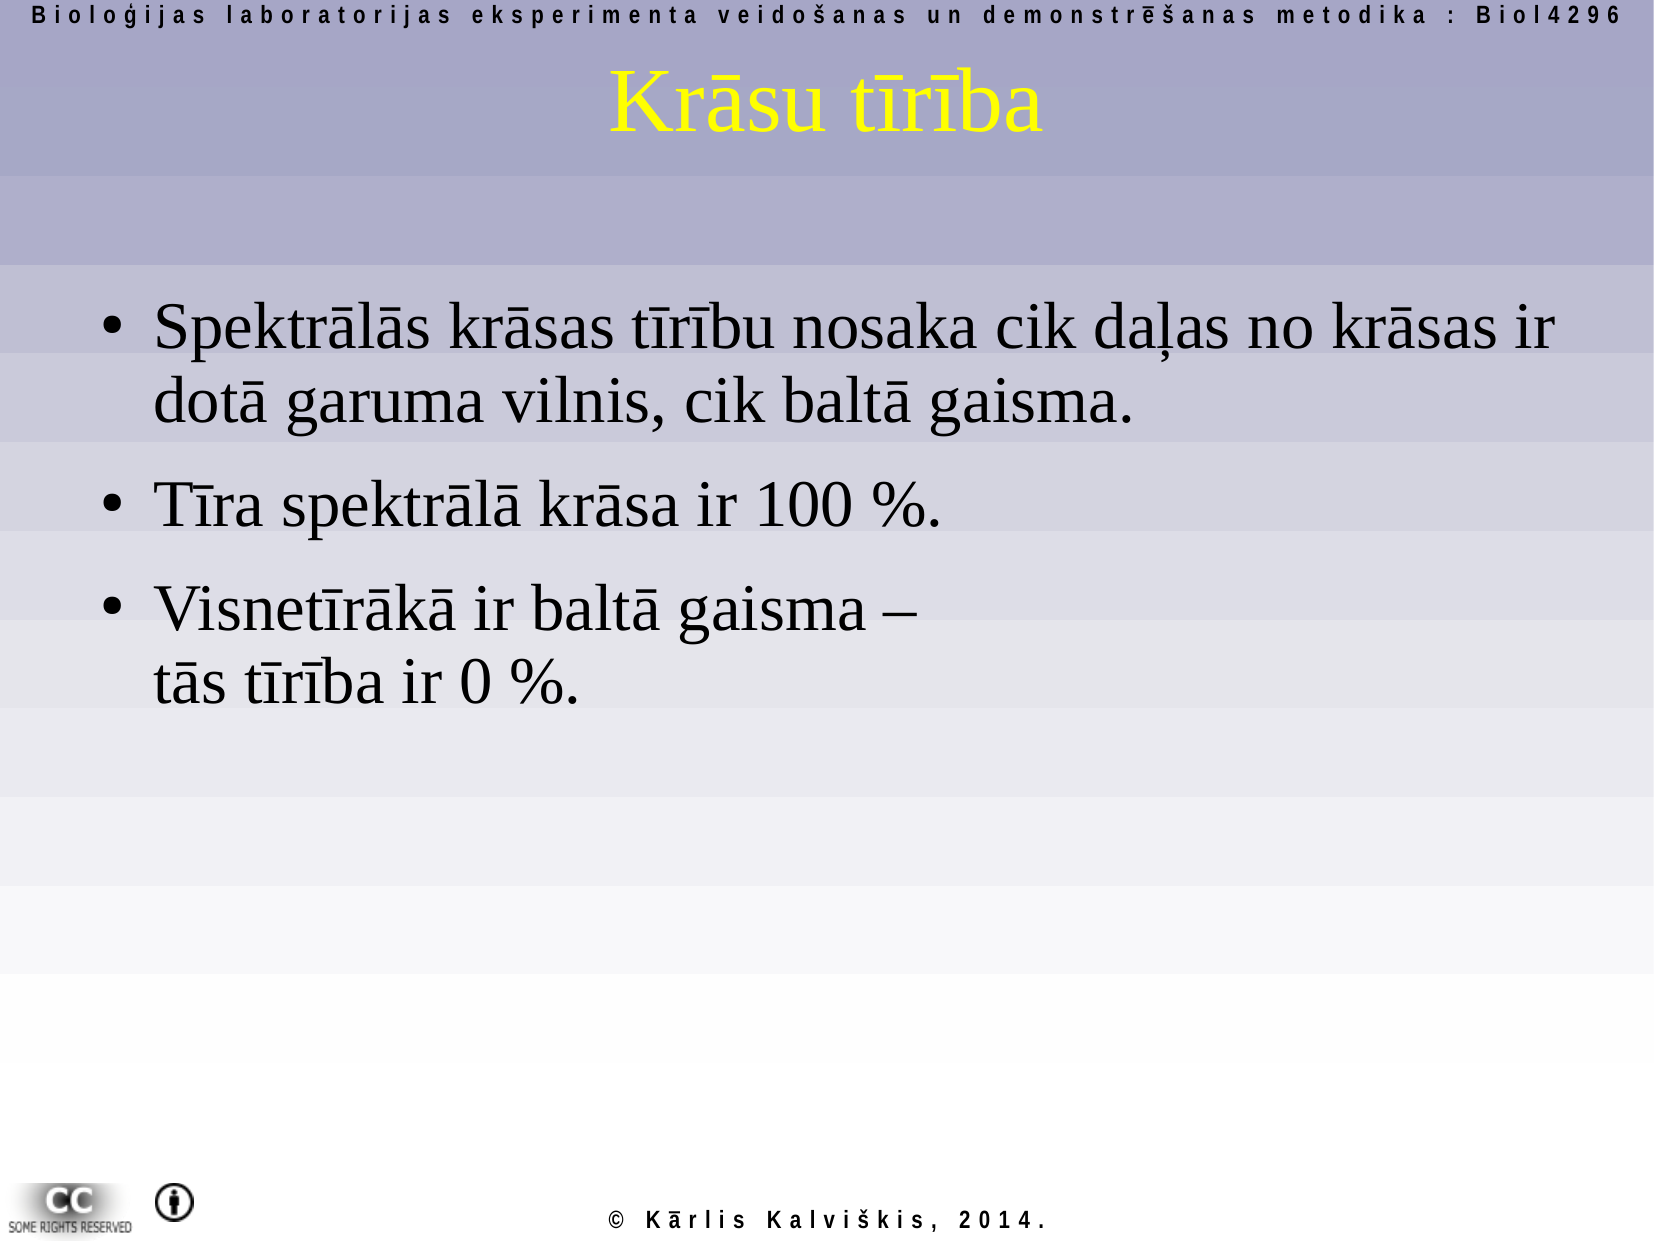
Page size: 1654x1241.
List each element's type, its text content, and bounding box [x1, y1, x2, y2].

picture [0, 0, 1654, 1241]
list Spektrālās krāsas tīrību nosaka cik daļas no krāsas ir dotā garuma vilnis, cik baltā gaisma. Tīra spektrālā krāsa ir 100 %. Visnetīrākā ir baltā gaisma – tās tīrība ir 0 %. [82, 289, 1571, 1113]
title Krāsu tīrība [29, 49, 1625, 296]
